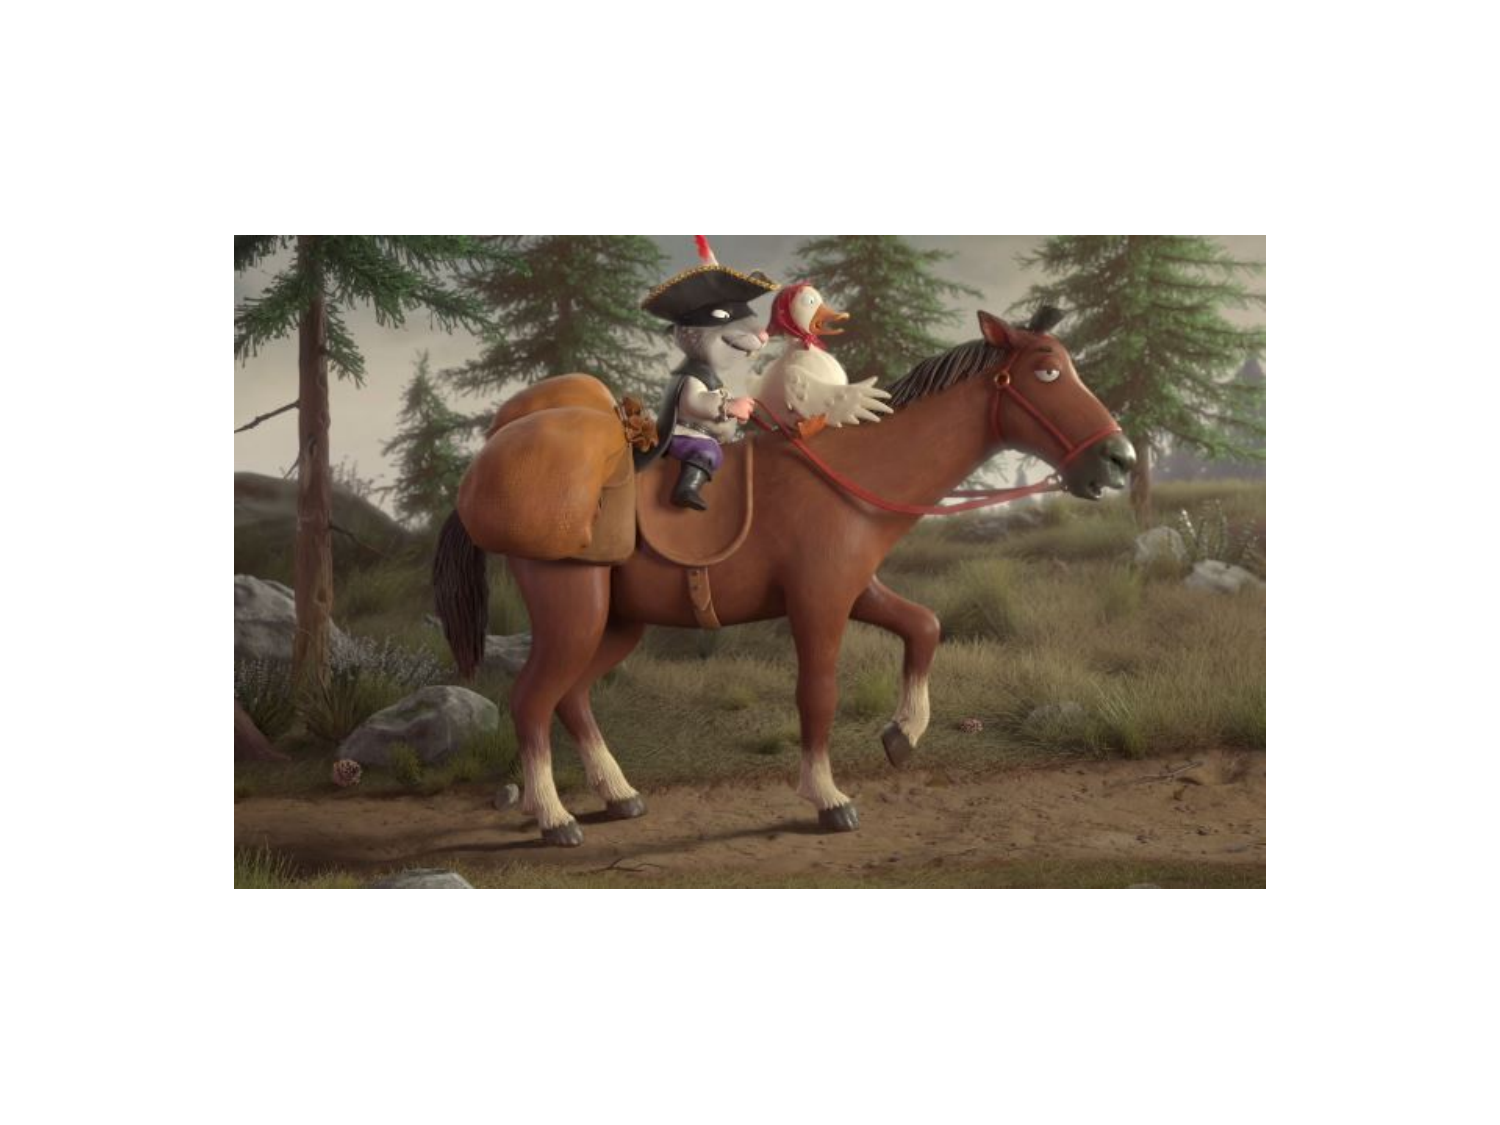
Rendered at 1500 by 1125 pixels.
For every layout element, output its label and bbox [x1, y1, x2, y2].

picture [234, 235, 1266, 890]
